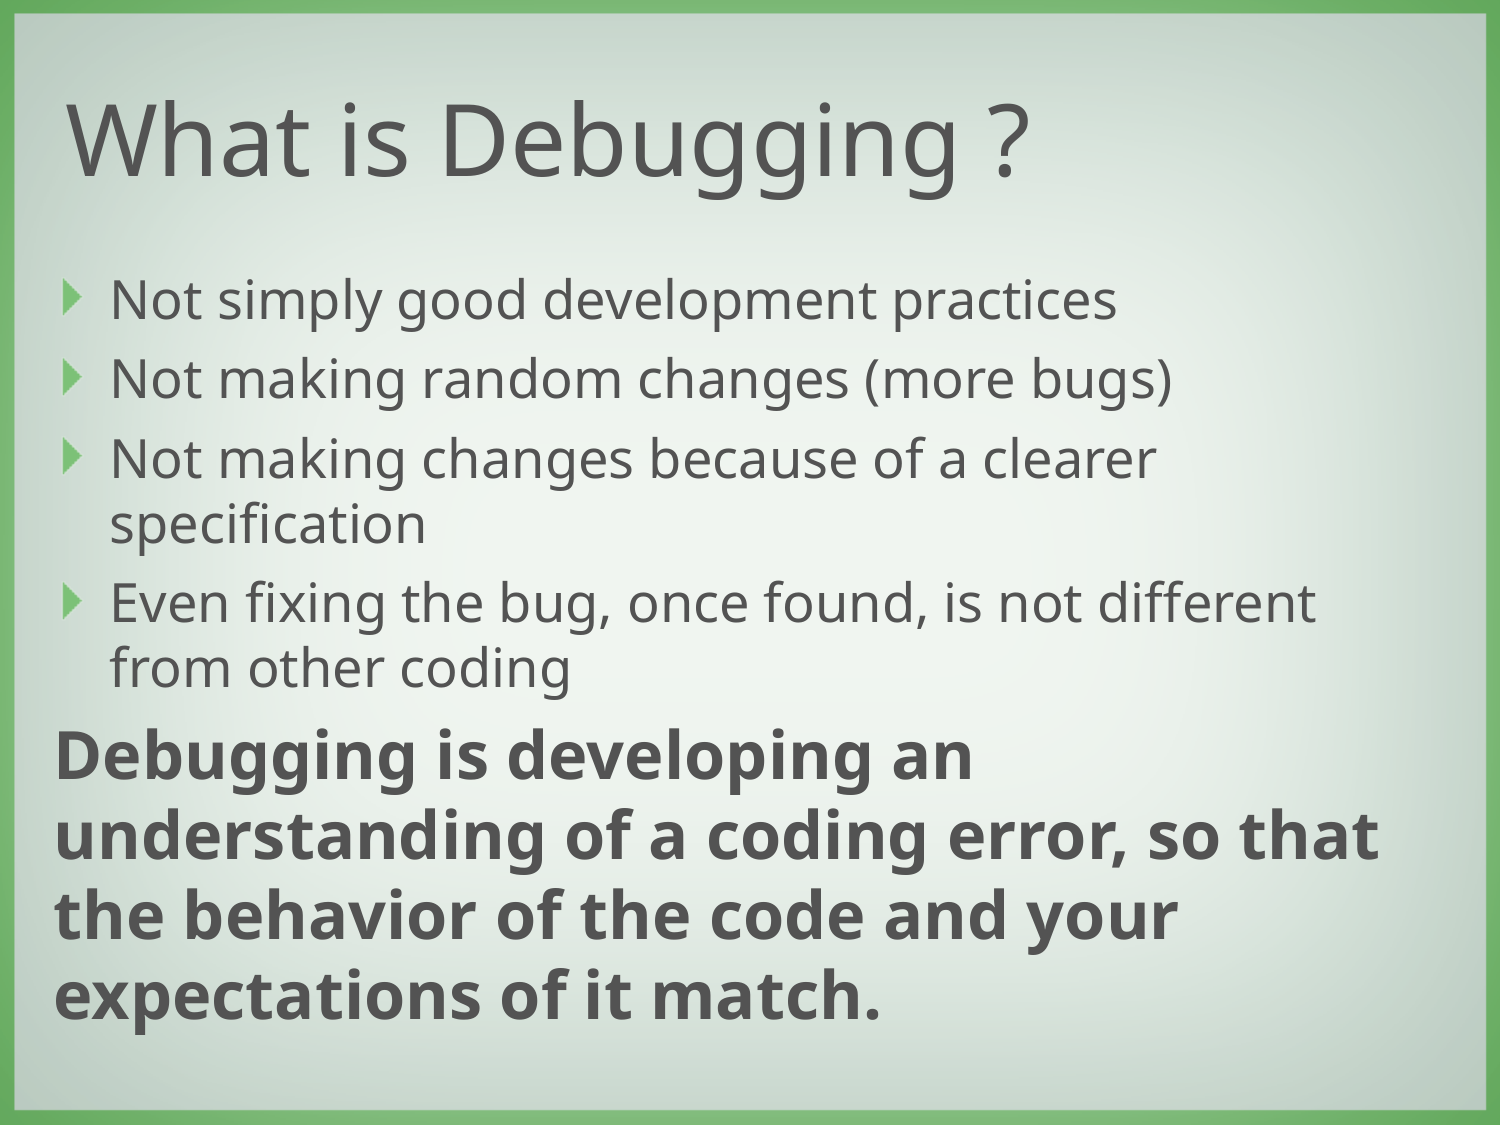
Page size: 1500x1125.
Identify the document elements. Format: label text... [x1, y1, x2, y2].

picture [0, 0, 1500, 1125]
title What is Debugging ? [50, 67, 1457, 205]
list Not simply good development practices Not making random changes (more bugs) Not making changes because of a clearer specification Even fixing the bug, once found, is not different from other coding Debugging is developing an understanding of a coding error, so that the behavior of the code and your expectations of it match. [38, 257, 1445, 1125]
